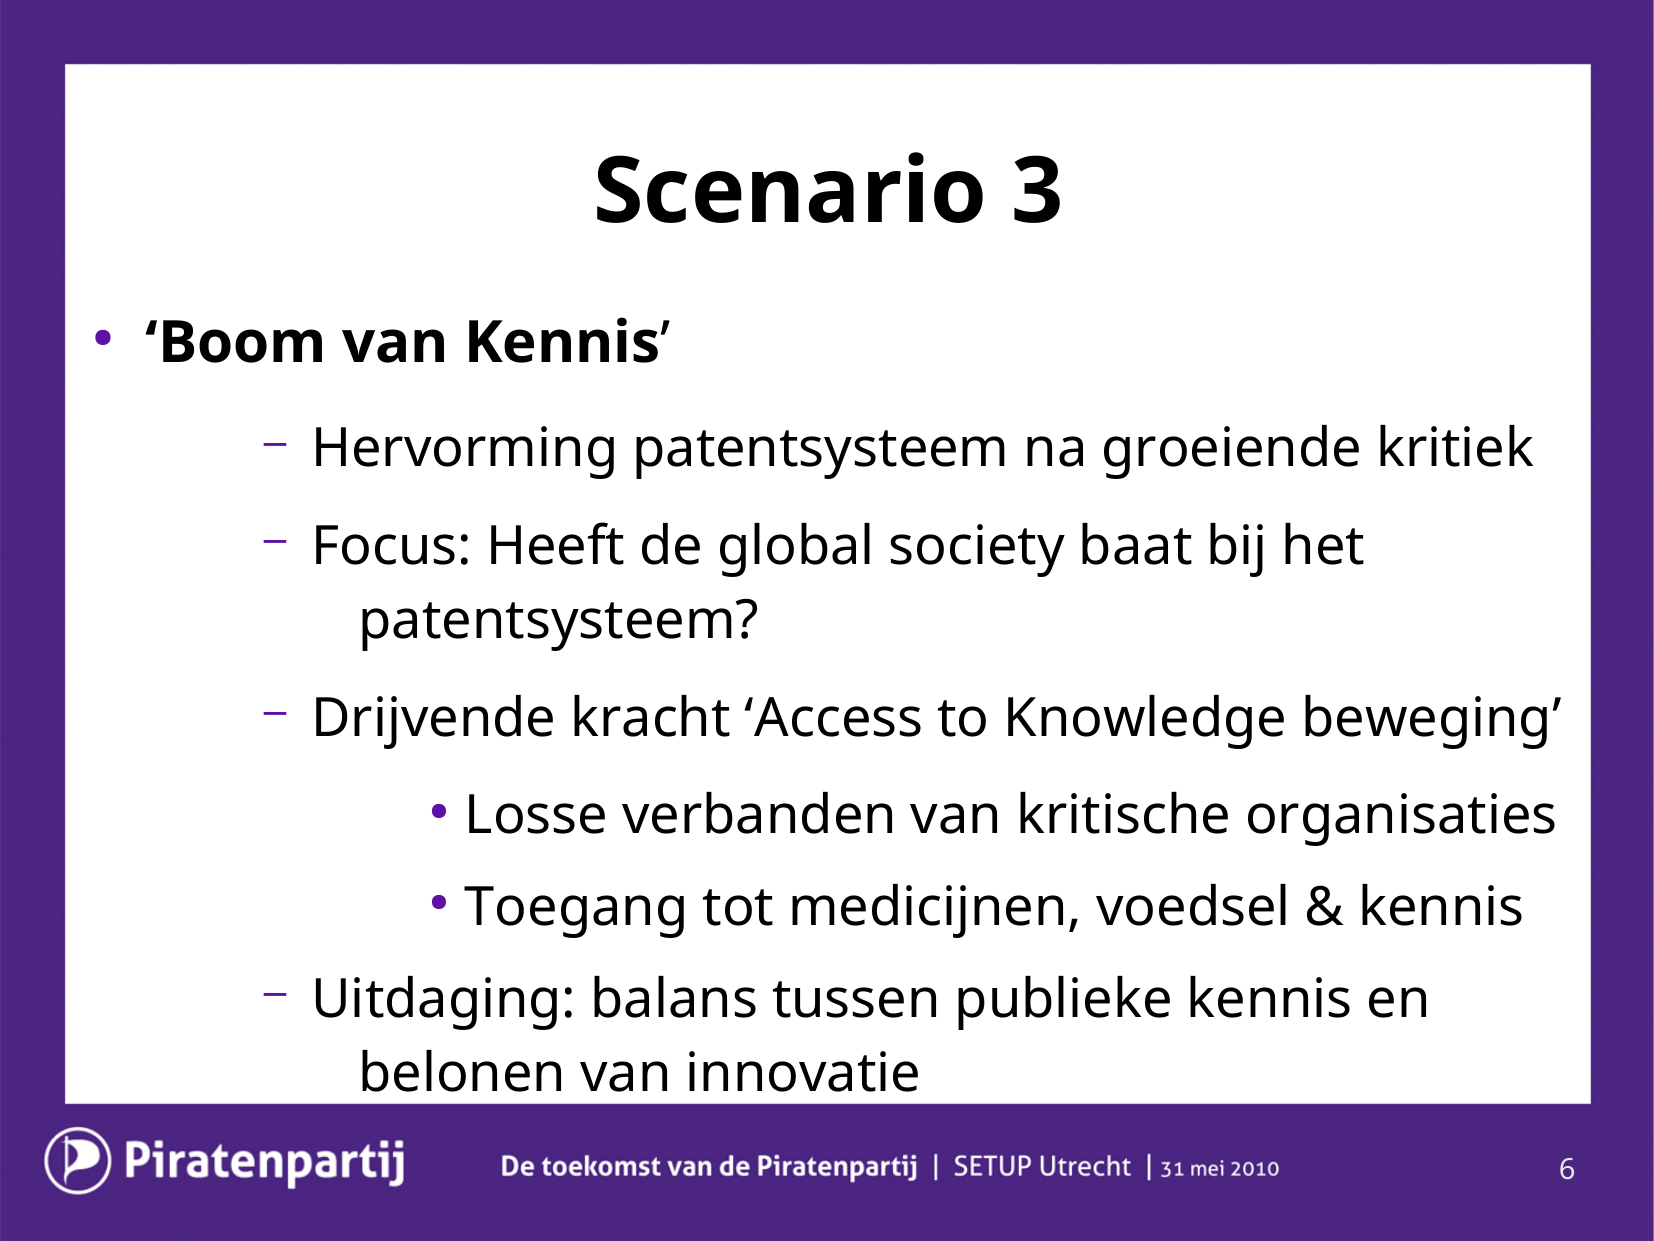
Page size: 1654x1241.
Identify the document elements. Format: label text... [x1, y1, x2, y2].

title Scenario 3 [82, 75, 1576, 300]
list ‘Boom van Kennis’ Hervorming patentsysteem na groeiende kritiek Focus: Heeft de global society baat bij het patentsysteem? Drijvende kracht ‘Access to Knowledge beweging’ Losse verbanden van kritische organisaties Toegang tot medicijnen, voedsel & kennis Uitdaging: balans tussen publieke kennis en belonen van innovatie [75, 300, 1576, 1241]
picture [0, 0, 1654, 1241]
